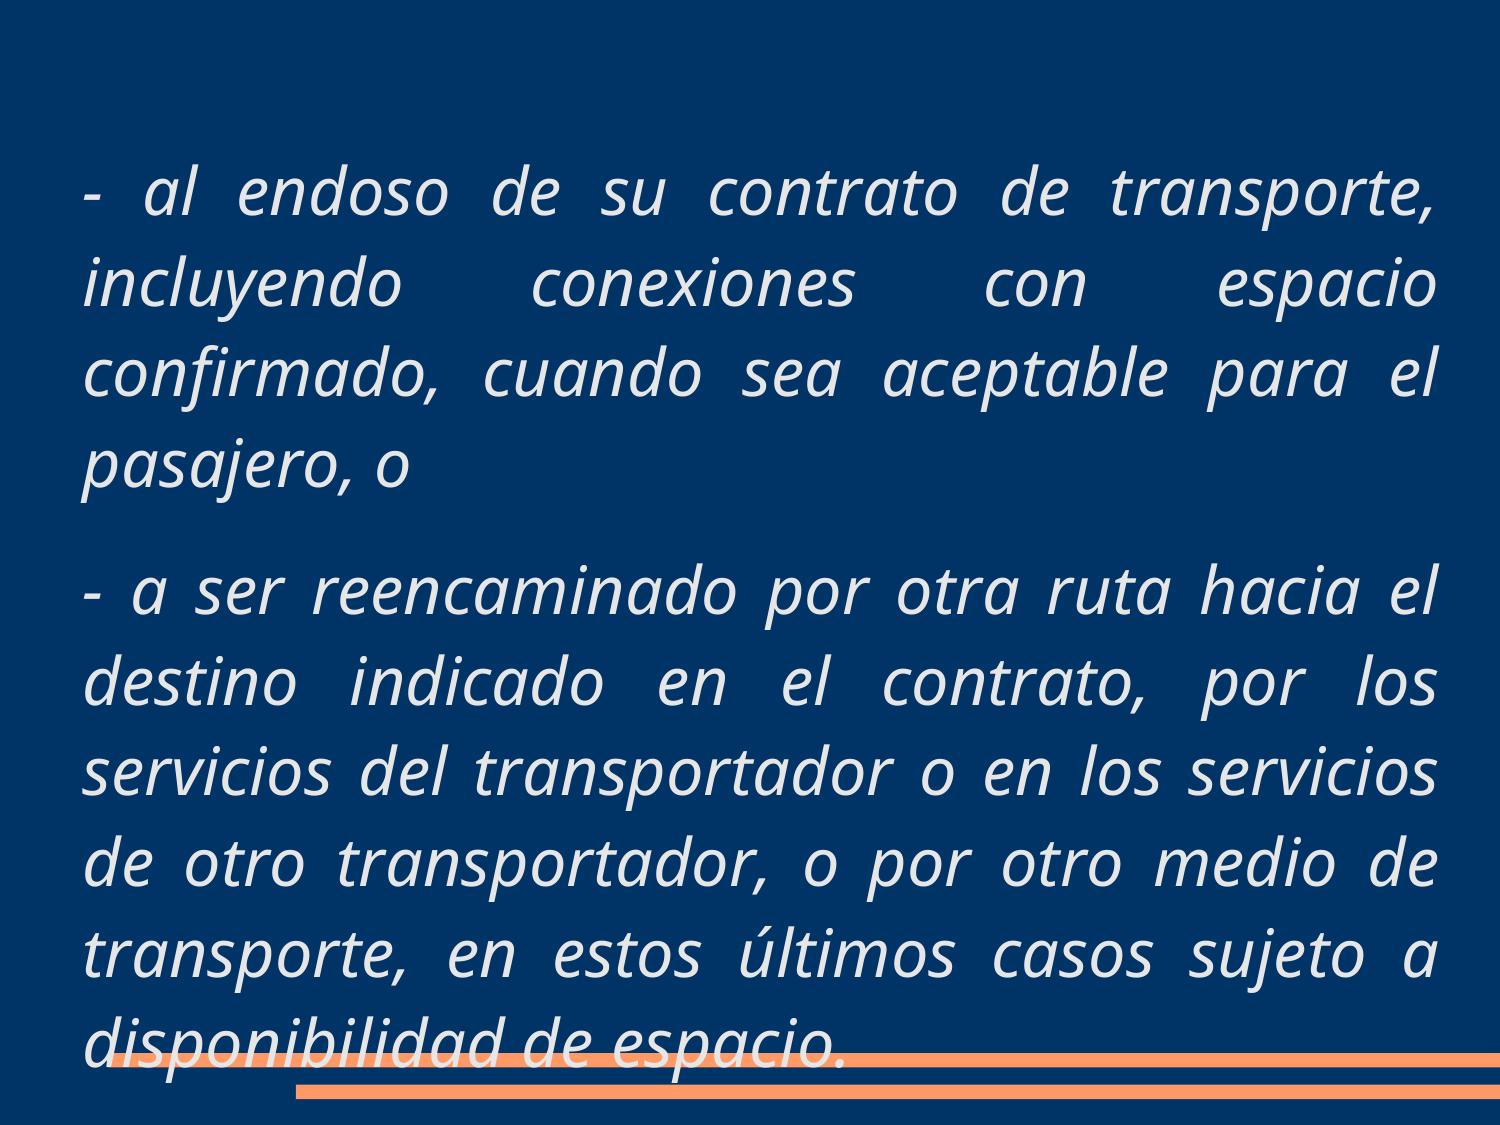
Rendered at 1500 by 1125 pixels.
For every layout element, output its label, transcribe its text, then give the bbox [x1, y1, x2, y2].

list - al endoso de su contrato de transporte, incluyendo conexiones con espacio confirmado, cuando sea aceptable para el pasajero, o - a ser reencaminado por otra ruta hacia el destino indicado en el contrato, por los servicios del transportador o en los servicios de otro transportador, o por otro medio de transporte, en estos últimos casos sujeto a disponibilidad de espacio. [82, 17, 1441, 1023]
